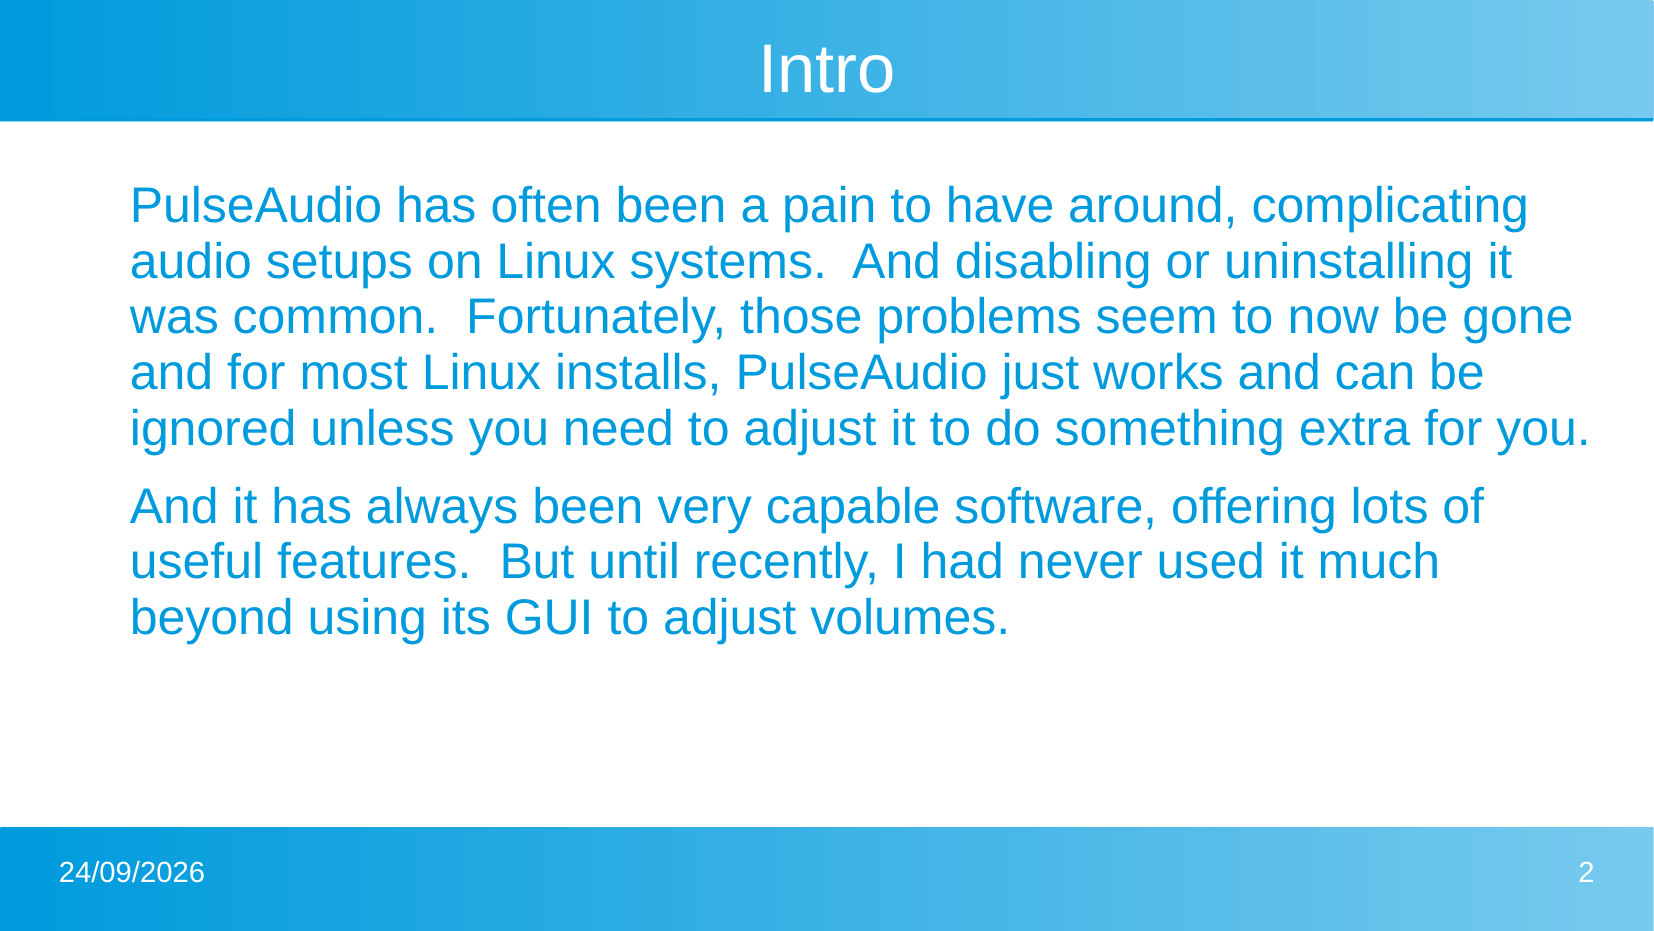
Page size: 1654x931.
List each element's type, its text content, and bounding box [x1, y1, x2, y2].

list PulseAudio has often been a pain to have around, complicating audio setups on Linux systems. And disabling or uninstalling it was common. Fortunately, those problems seem to now be gone and for most Linux installs, PulseAudio just works and can be ignored unless you need to adjust it to do something extra for you. And it has always been very capable software, offering lots of useful features. But until recently, I had never used it much beyond using its GUI to adjust volumes. [59, 177, 1595, 768]
title Intro [59, 29, 1595, 108]
